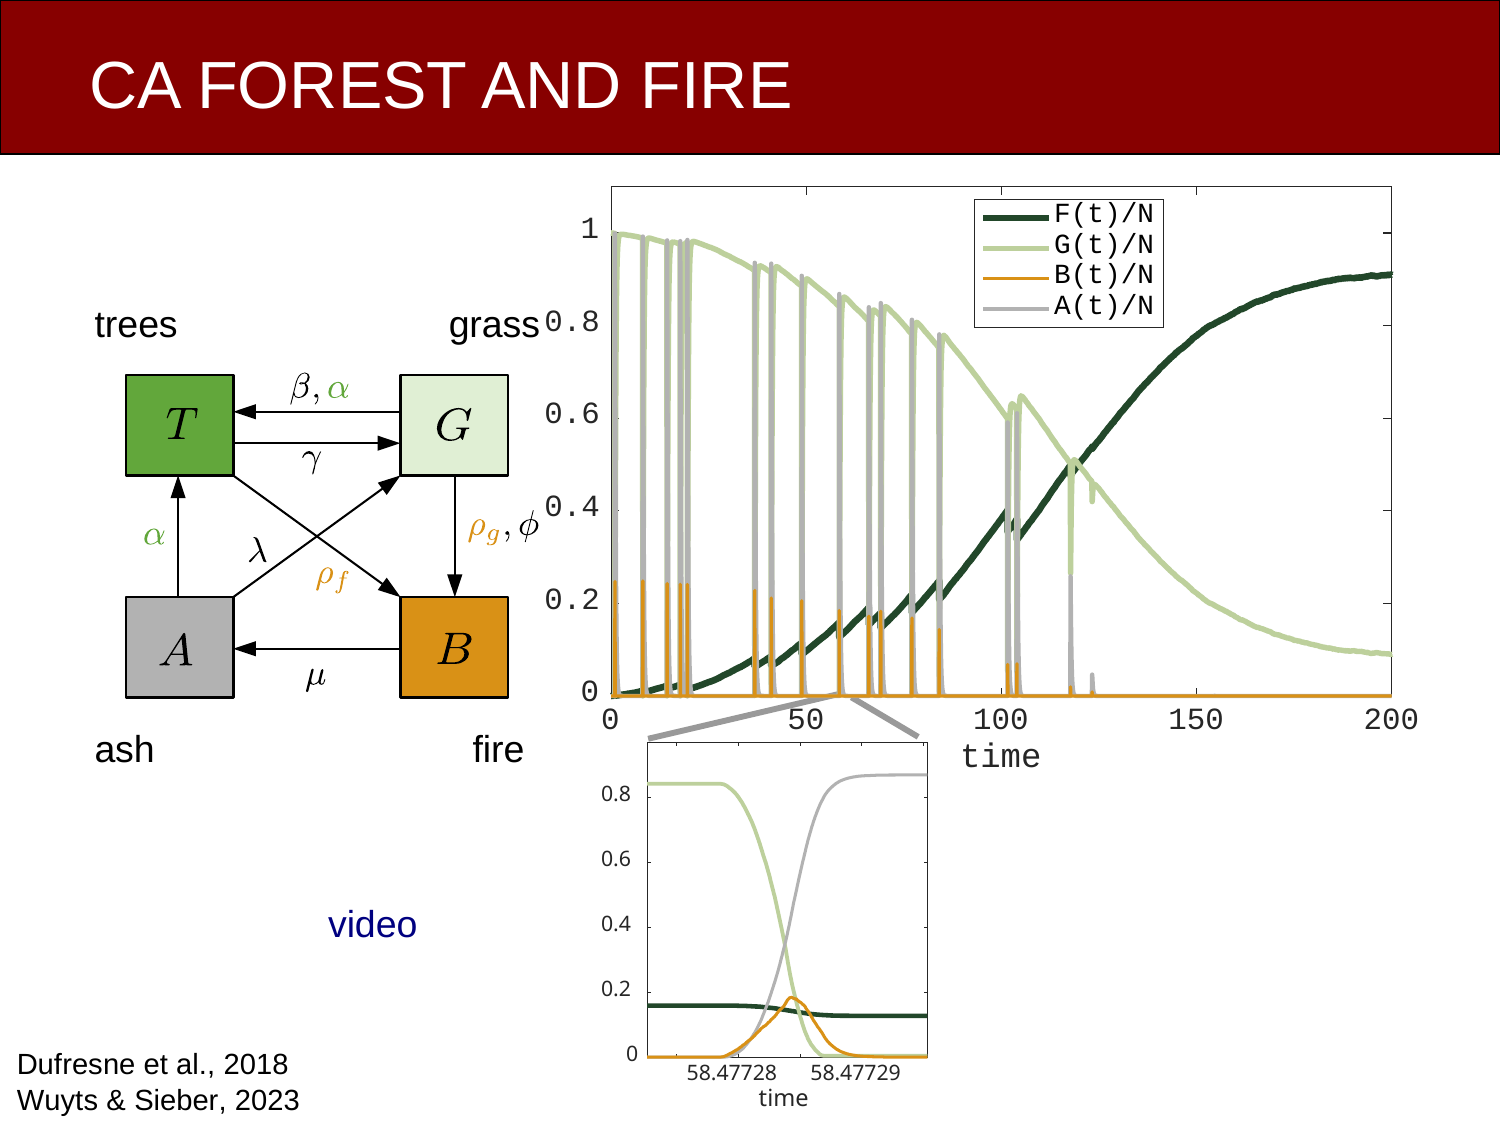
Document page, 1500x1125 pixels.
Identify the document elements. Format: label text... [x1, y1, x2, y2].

text_box [290, 372, 310, 405]
text_box [402, 376, 479, 474]
text_box trees [79, 292, 231, 398]
text_box [302, 451, 322, 475]
title CA FOREST AND FIRE [74, 3, 1425, 160]
text_box [328, 381, 349, 399]
text_box [316, 567, 334, 591]
text_box [0, 0, 1500, 154]
text_box grass [434, 292, 479, 374]
text_box ash [79, 717, 231, 823]
text_box [127, 376, 232, 474]
text_box video [313, 892, 494, 963]
text_box Dufresne et al., 2018 Wuyts & Sieber, 2023 [2, 1038, 442, 1125]
text_box [377, 435, 401, 451]
text_box [402, 598, 479, 696]
text_box [468, 519, 479, 543]
text_box [305, 668, 326, 693]
text_box [170, 477, 186, 499]
text_box [314, 393, 319, 405]
text_box [127, 598, 232, 696]
text_box fire [457, 717, 596, 823]
text_box [377, 577, 400, 597]
text_box [233, 641, 256, 657]
picture [479, 137, 1489, 1115]
text_box [144, 528, 165, 545]
text_box [447, 574, 463, 596]
text_box [235, 404, 256, 420]
text_box [377, 475, 400, 495]
text_box [248, 537, 267, 563]
text_box [335, 570, 349, 594]
